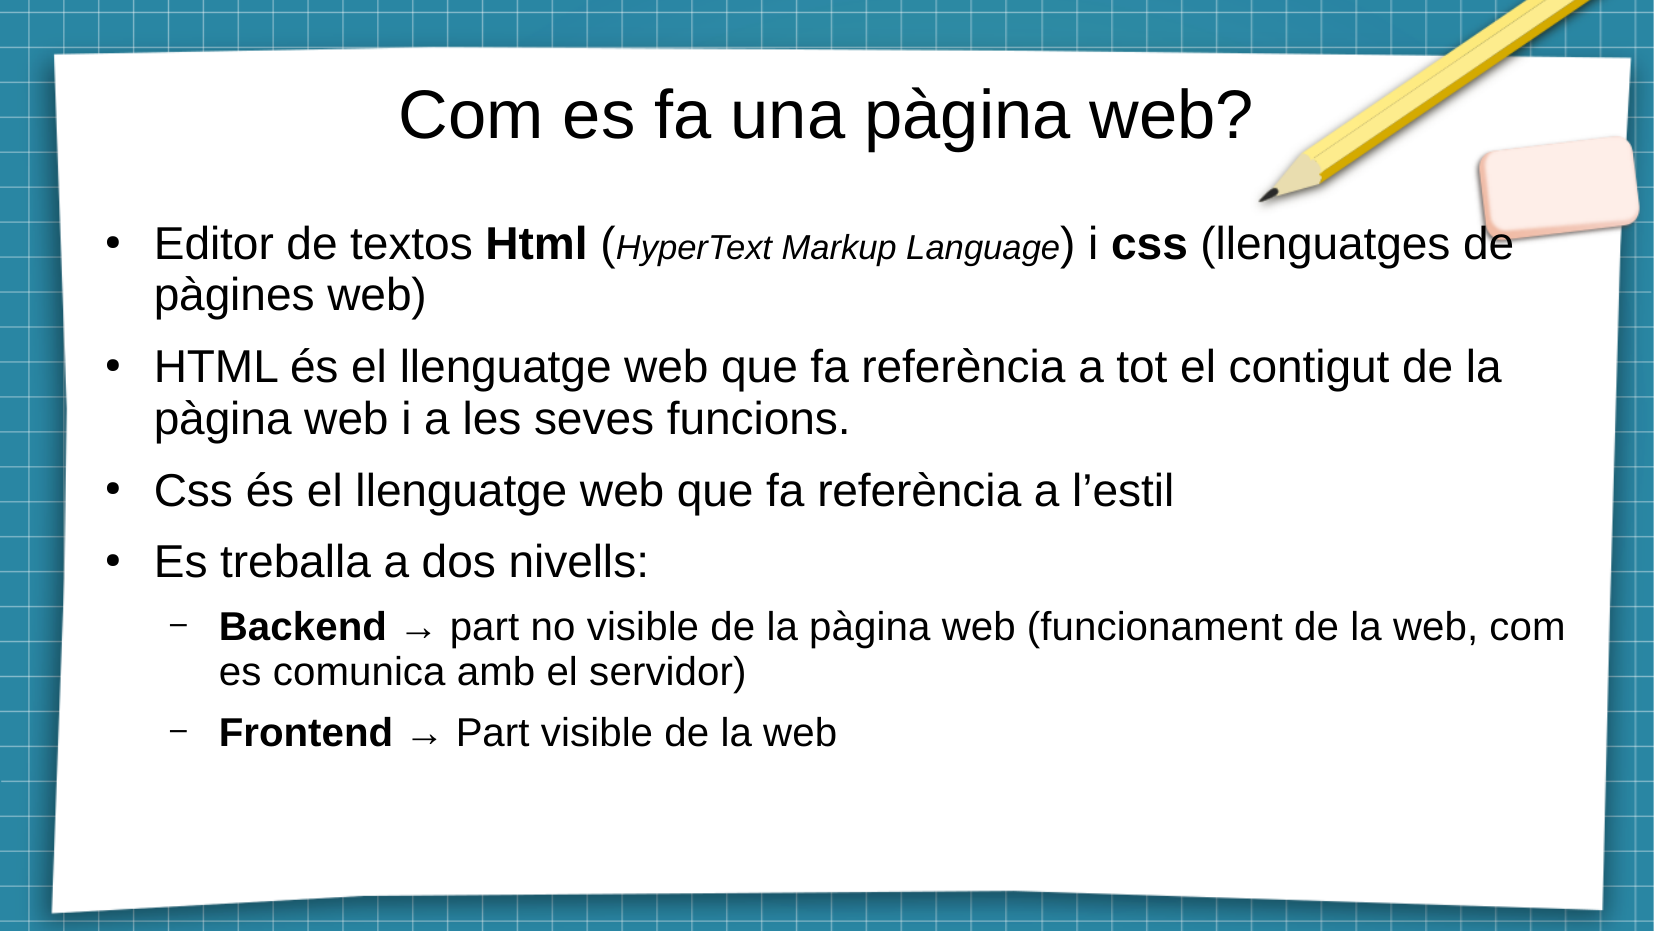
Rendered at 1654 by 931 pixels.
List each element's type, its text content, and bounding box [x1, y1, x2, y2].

list Editor de textos Html (HyperText Markup Language) i css (llenguatges de pàgines web) HTML és el llenguatge web que fa referència a tot el contigut de la pàgina web i a les seves funcions. Css és el llenguatge web que fa referència a l’estil Es treballa a dos nivells: Backend → part no visible de la pàgina web (funcionament de la web, com es comunica amb el servidor) Frontend → Part visible de la web [88, 217, 1577, 758]
picture [0, 0, 1654, 931]
title Com es fa una pàgina web? [82, 37, 1571, 193]
